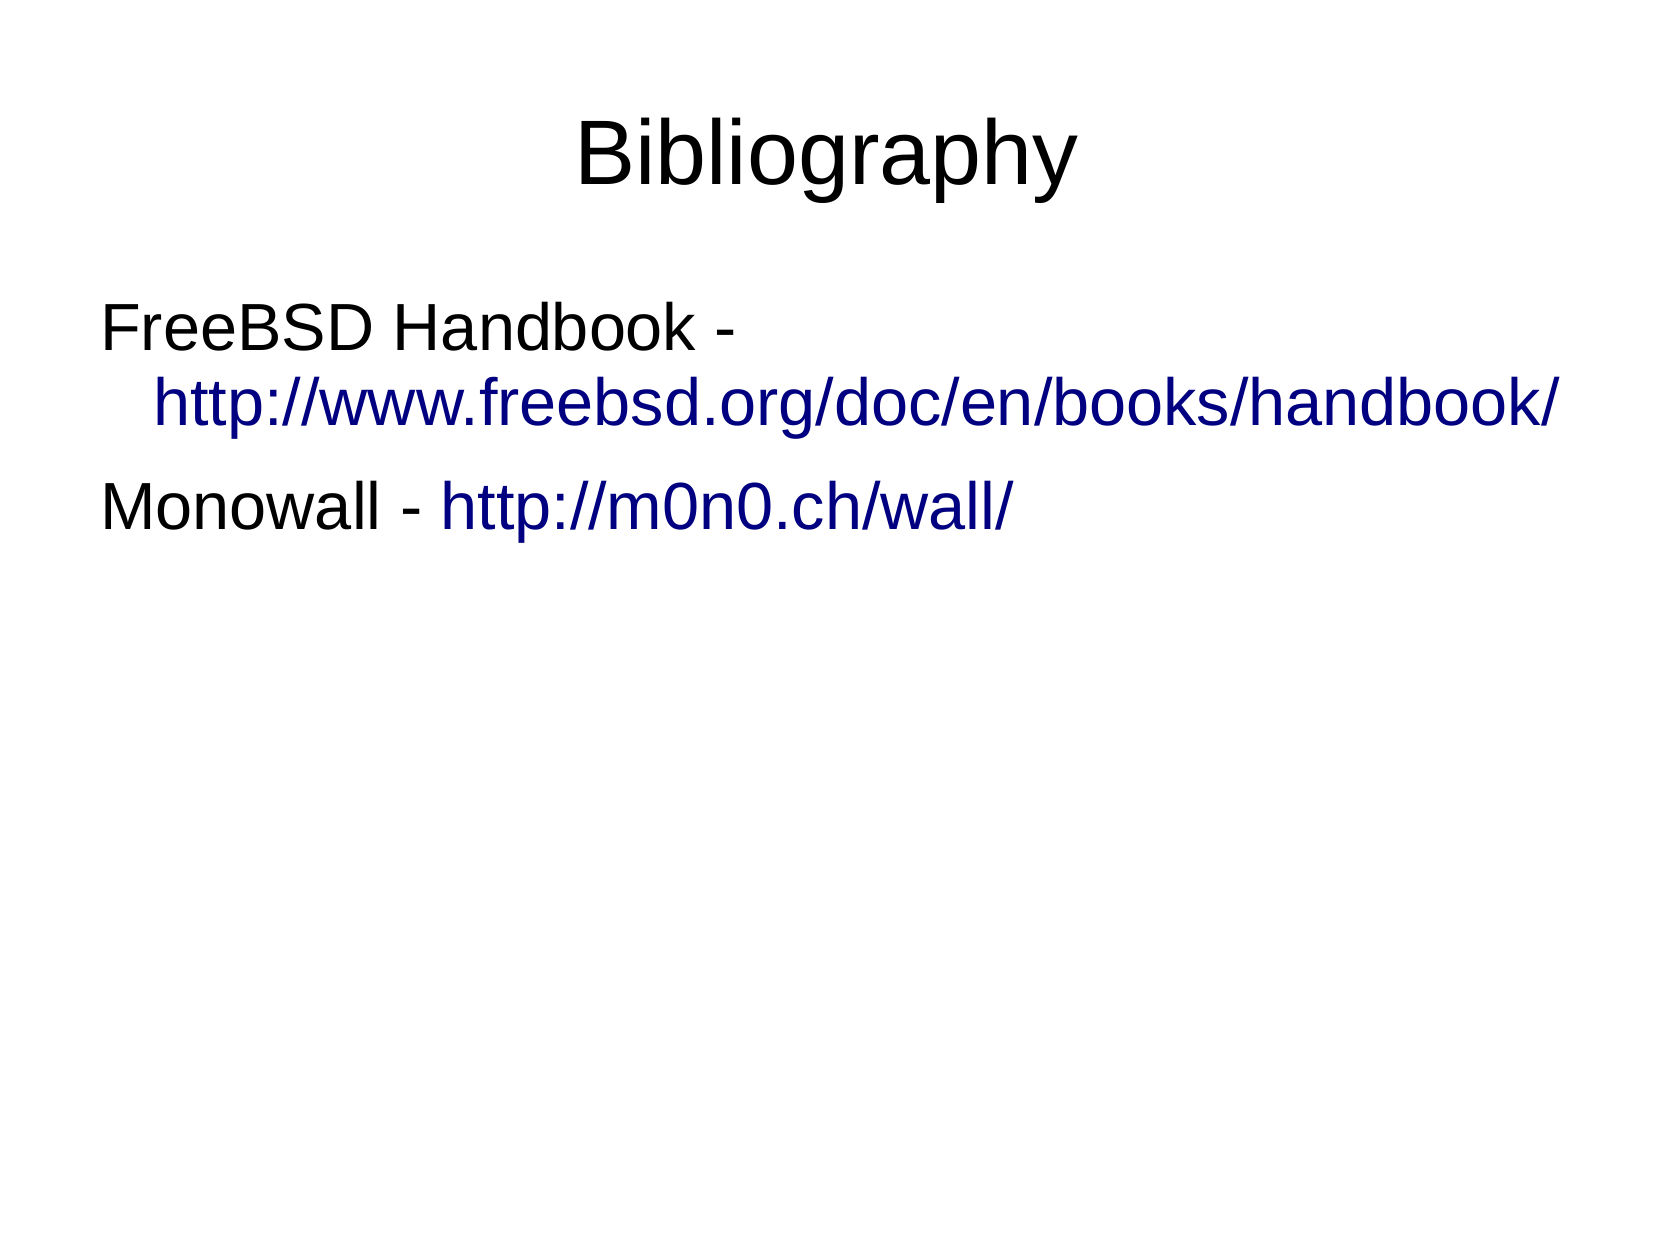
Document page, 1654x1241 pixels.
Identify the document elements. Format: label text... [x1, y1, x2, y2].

list FreeBSD Handbook - http://www.freebsd.org/doc/en/books/handbook/ Monowall - http://m0n0.ch/wall/ [82, 290, 1571, 1094]
title Bibliography [82, 49, 1571, 257]
